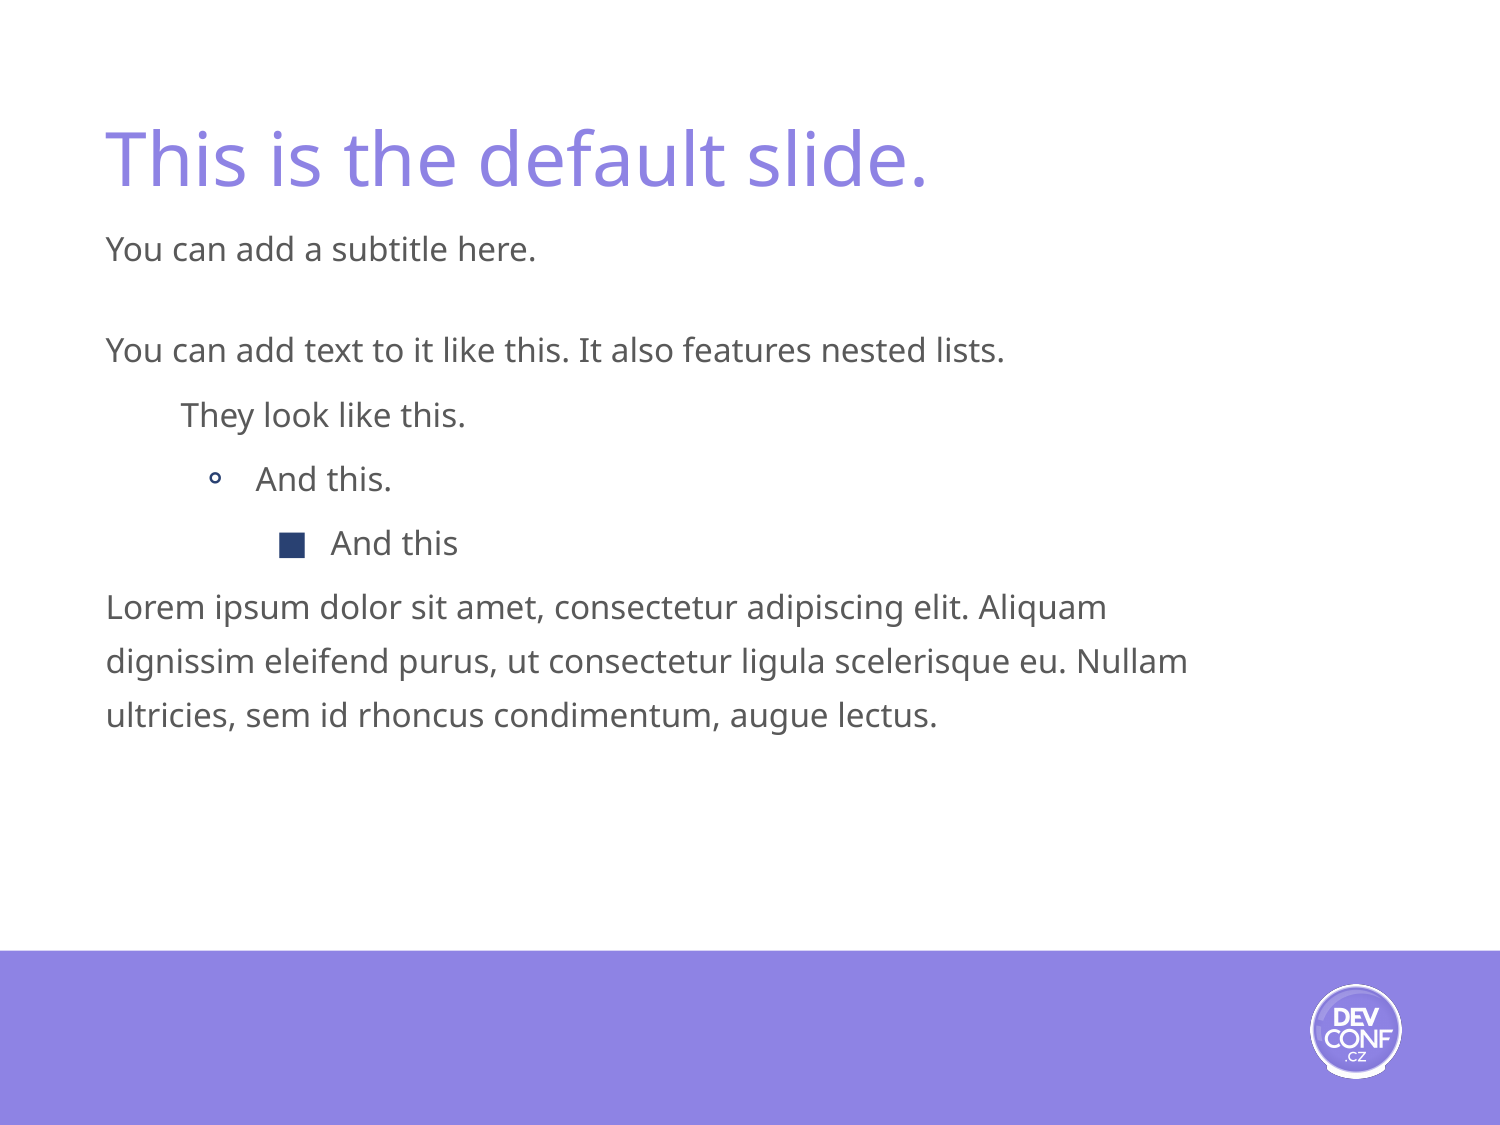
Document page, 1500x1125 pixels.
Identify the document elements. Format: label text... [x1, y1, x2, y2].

picture [1310, 984, 1402, 1079]
title This is the default slide. [105, 93, 1214, 218]
subtitle You can add a subtitle here. [105, 218, 1214, 277]
list You can add text to it like this. It also features nested lists. They look like this. And this. And this Lorem ipsum dolor sit amet, consectetur adipiscing elit. Aliquam dignissim eleifend purus, ut consectetur ligula scelerisque eu. Nullam ultricies, sem id rhoncus condimentum, augue lectus. [105, 315, 1214, 893]
